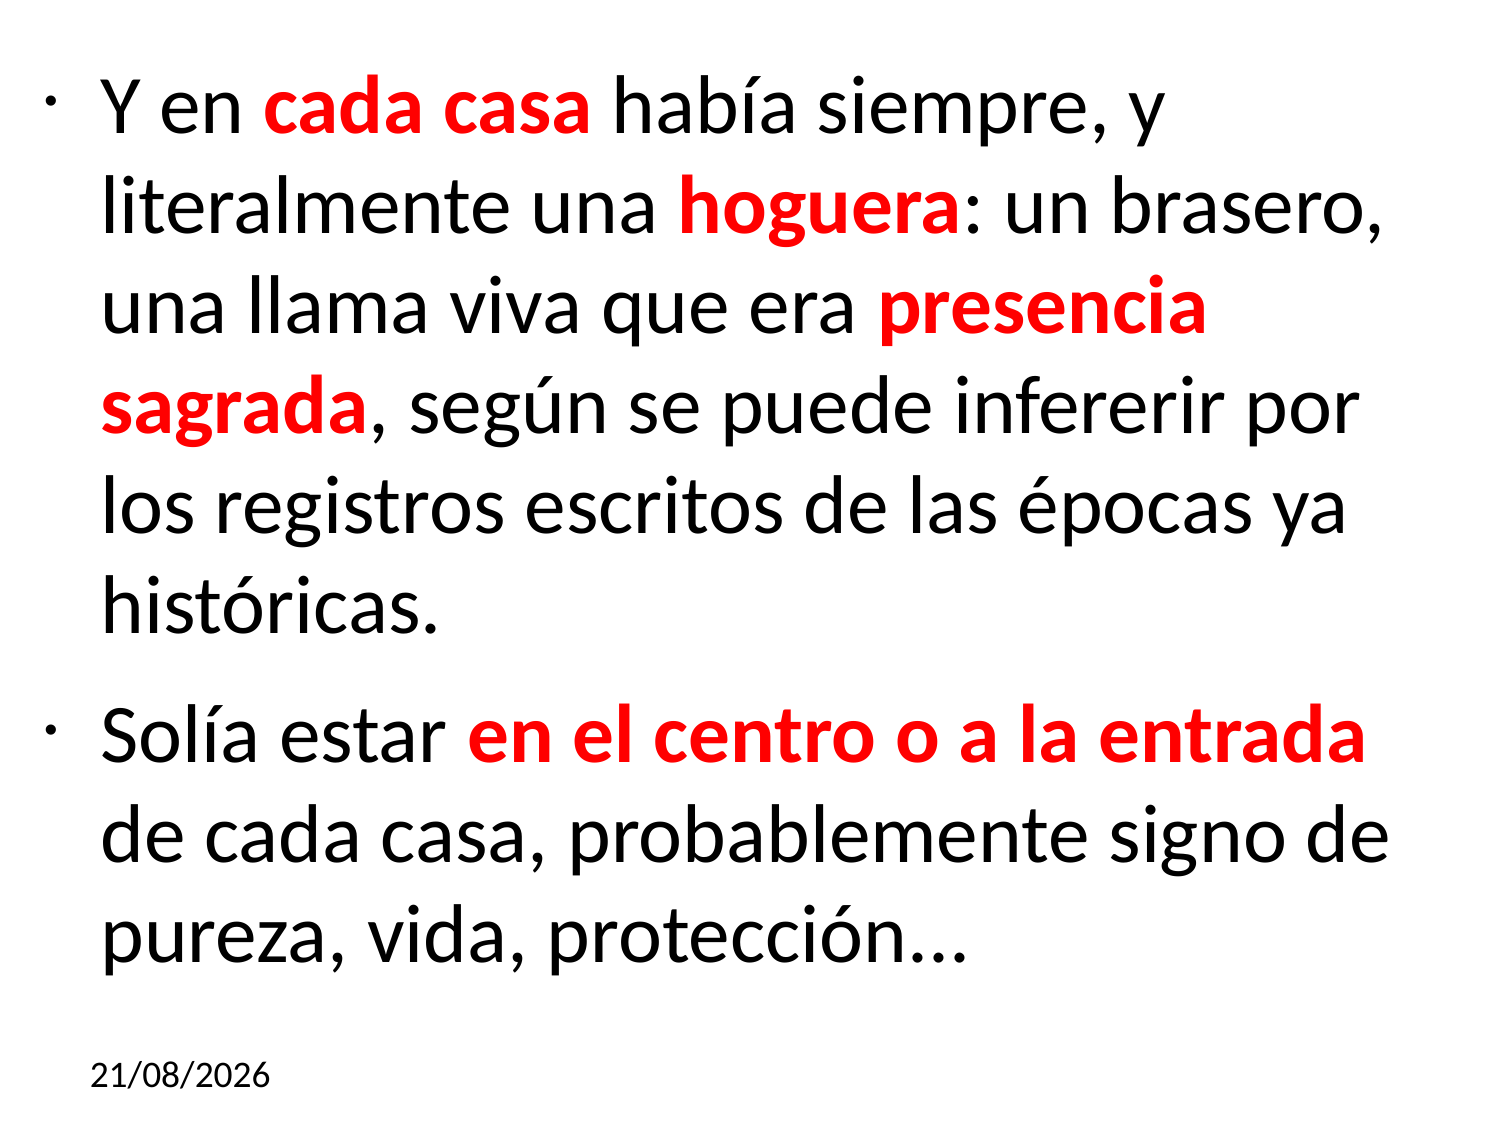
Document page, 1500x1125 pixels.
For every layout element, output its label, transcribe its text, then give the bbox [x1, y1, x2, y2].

list Y en cada casa había siempre, y literalmente una hoguera: un brasero, una llama viva que era presencia sagrada, según se puede infererir por los registros escritos de las épocas ya históricas. Solía estar en el centro o a la entrada de cada casa, probablemente signo de pureza, vida, protección... [29, 42, 1471, 1094]
